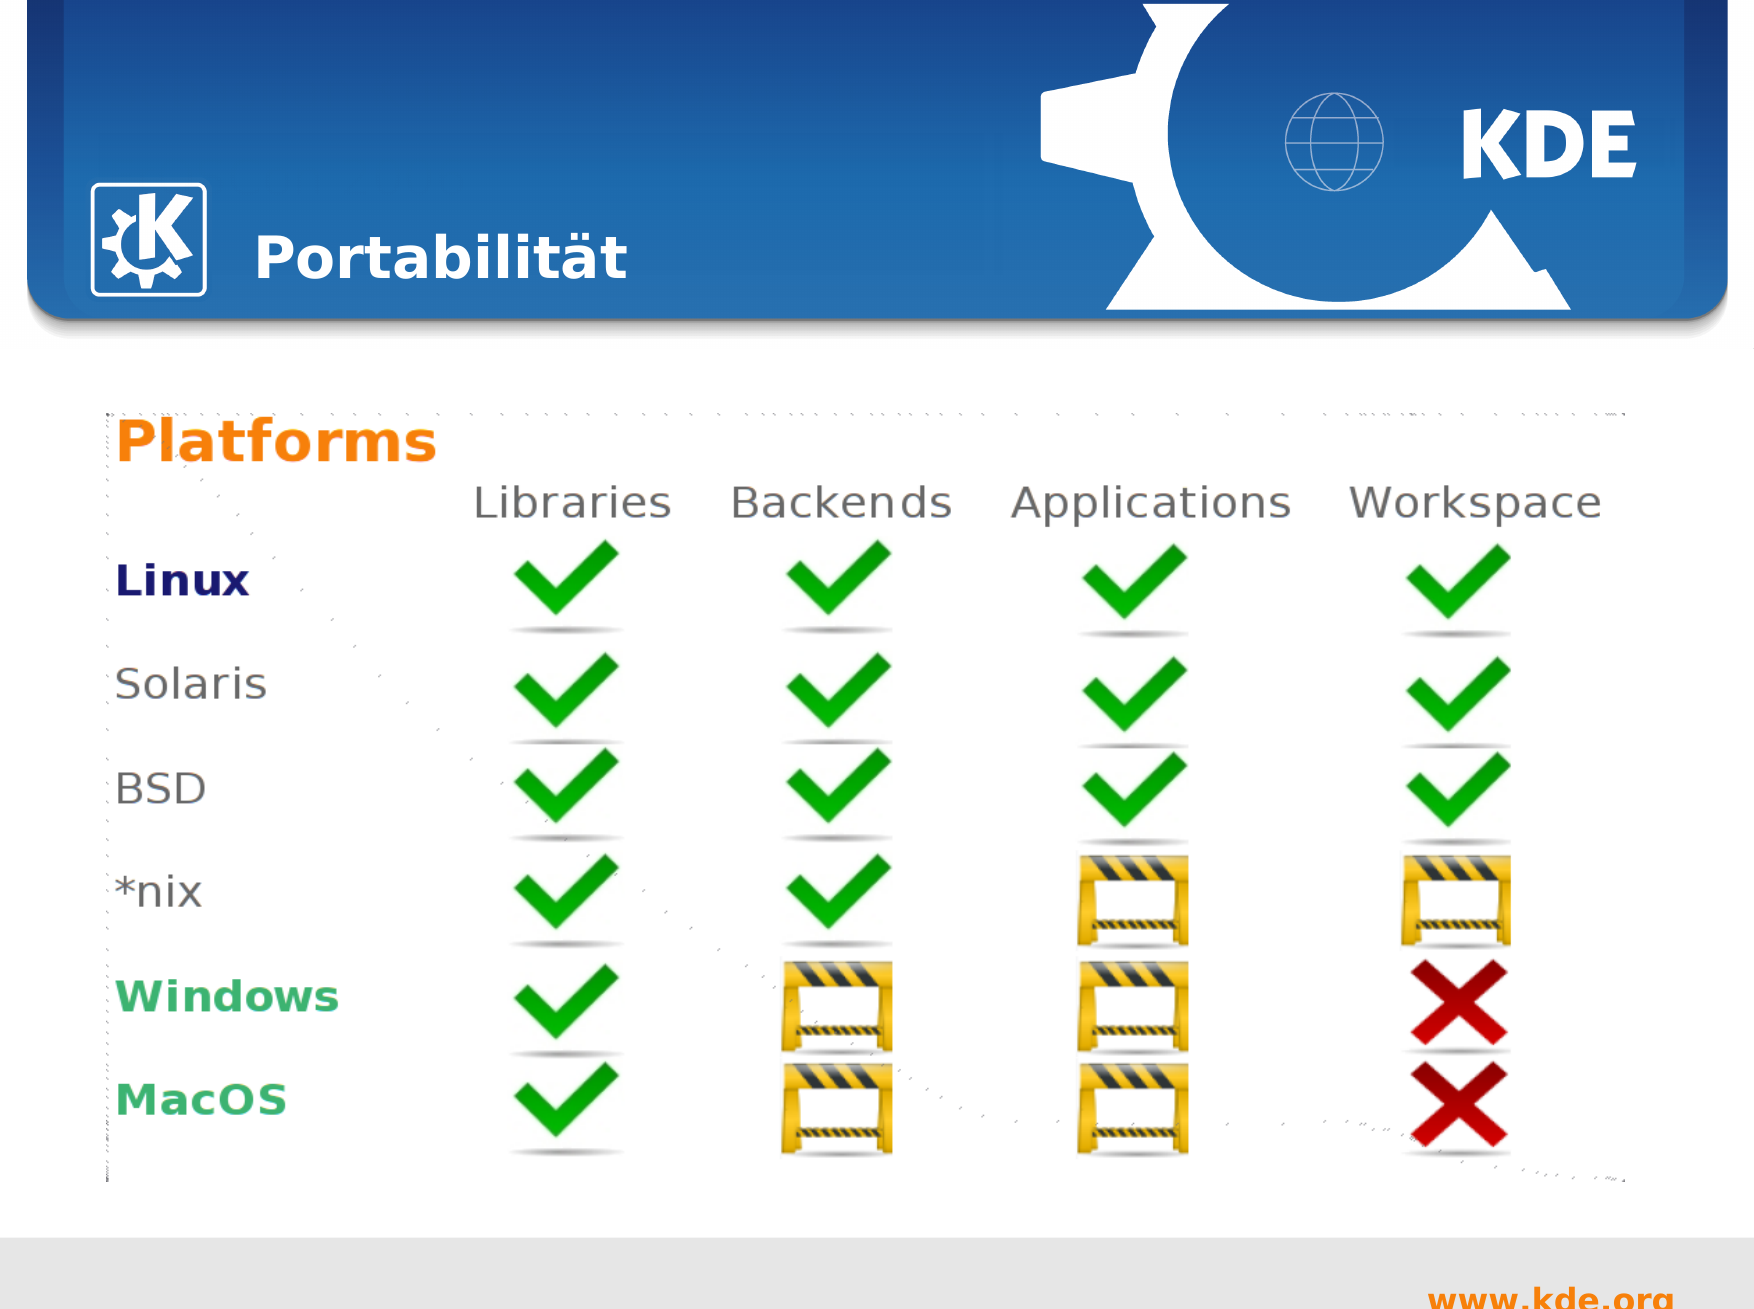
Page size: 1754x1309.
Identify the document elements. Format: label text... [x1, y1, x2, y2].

picture [0, 0, 1754, 349]
text_box Portabilität [208, 183, 1063, 296]
picture [106, 413, 1625, 1182]
